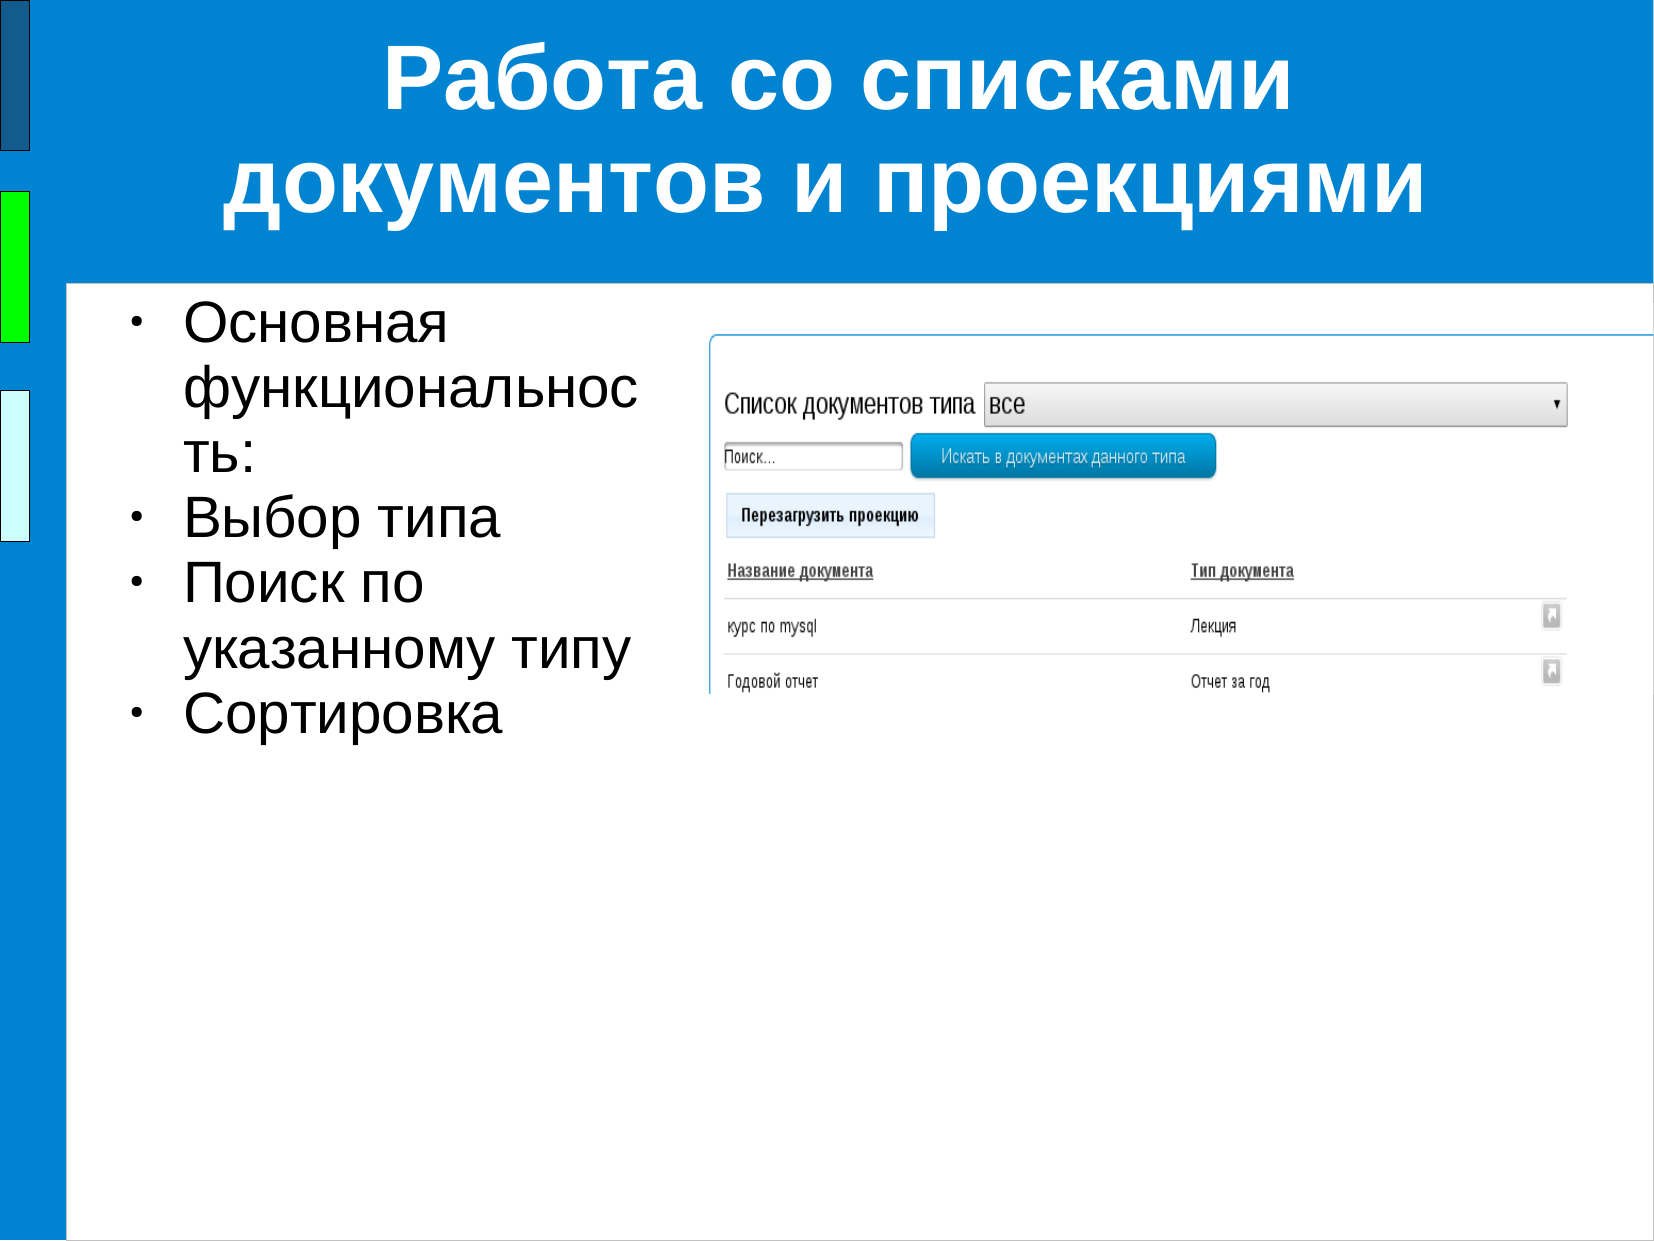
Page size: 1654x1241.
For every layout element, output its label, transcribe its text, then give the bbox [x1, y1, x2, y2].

picture [688, 303, 1654, 694]
title Работа со списками документов и проекциями [82, 25, 1571, 233]
list Основная функциональность: Выбор типа Поиск по указанному типу Сортировка [82, 290, 665, 1109]
